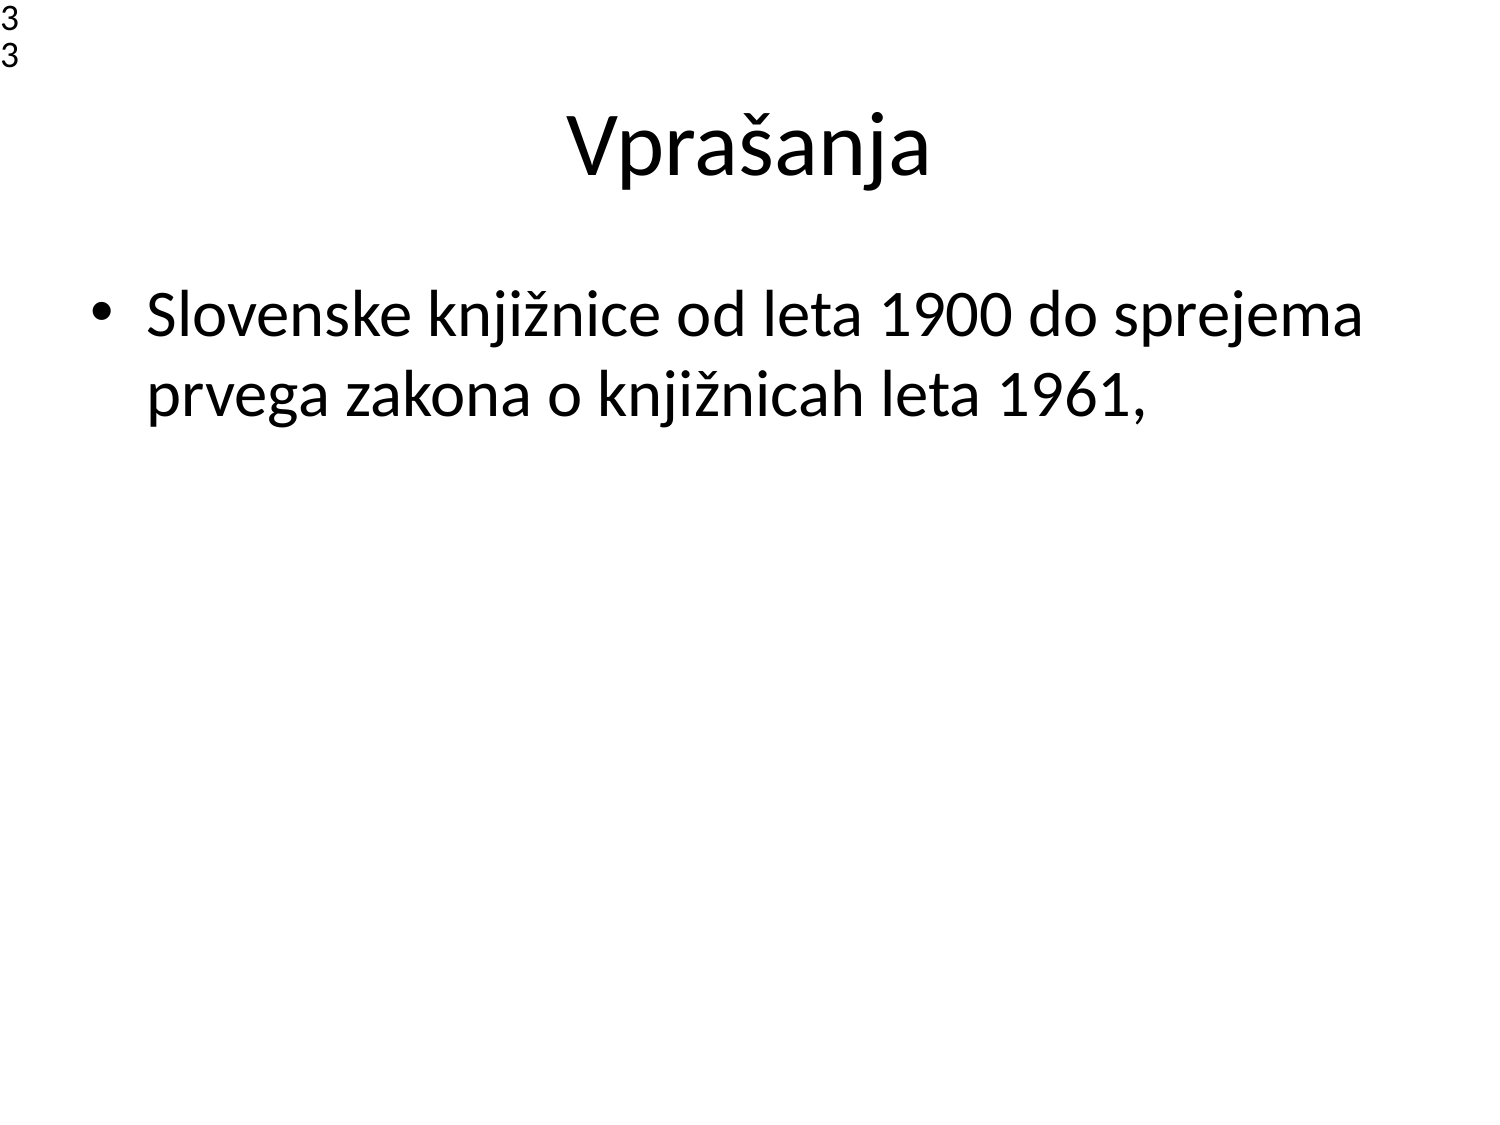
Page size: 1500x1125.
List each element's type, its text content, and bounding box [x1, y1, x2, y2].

list Slovenske knjižnice od leta 1900 do sprejema prvega zakona o knjižnicah leta 1961, [75, 262, 1425, 1005]
title Vprašanja [75, 45, 1425, 233]
